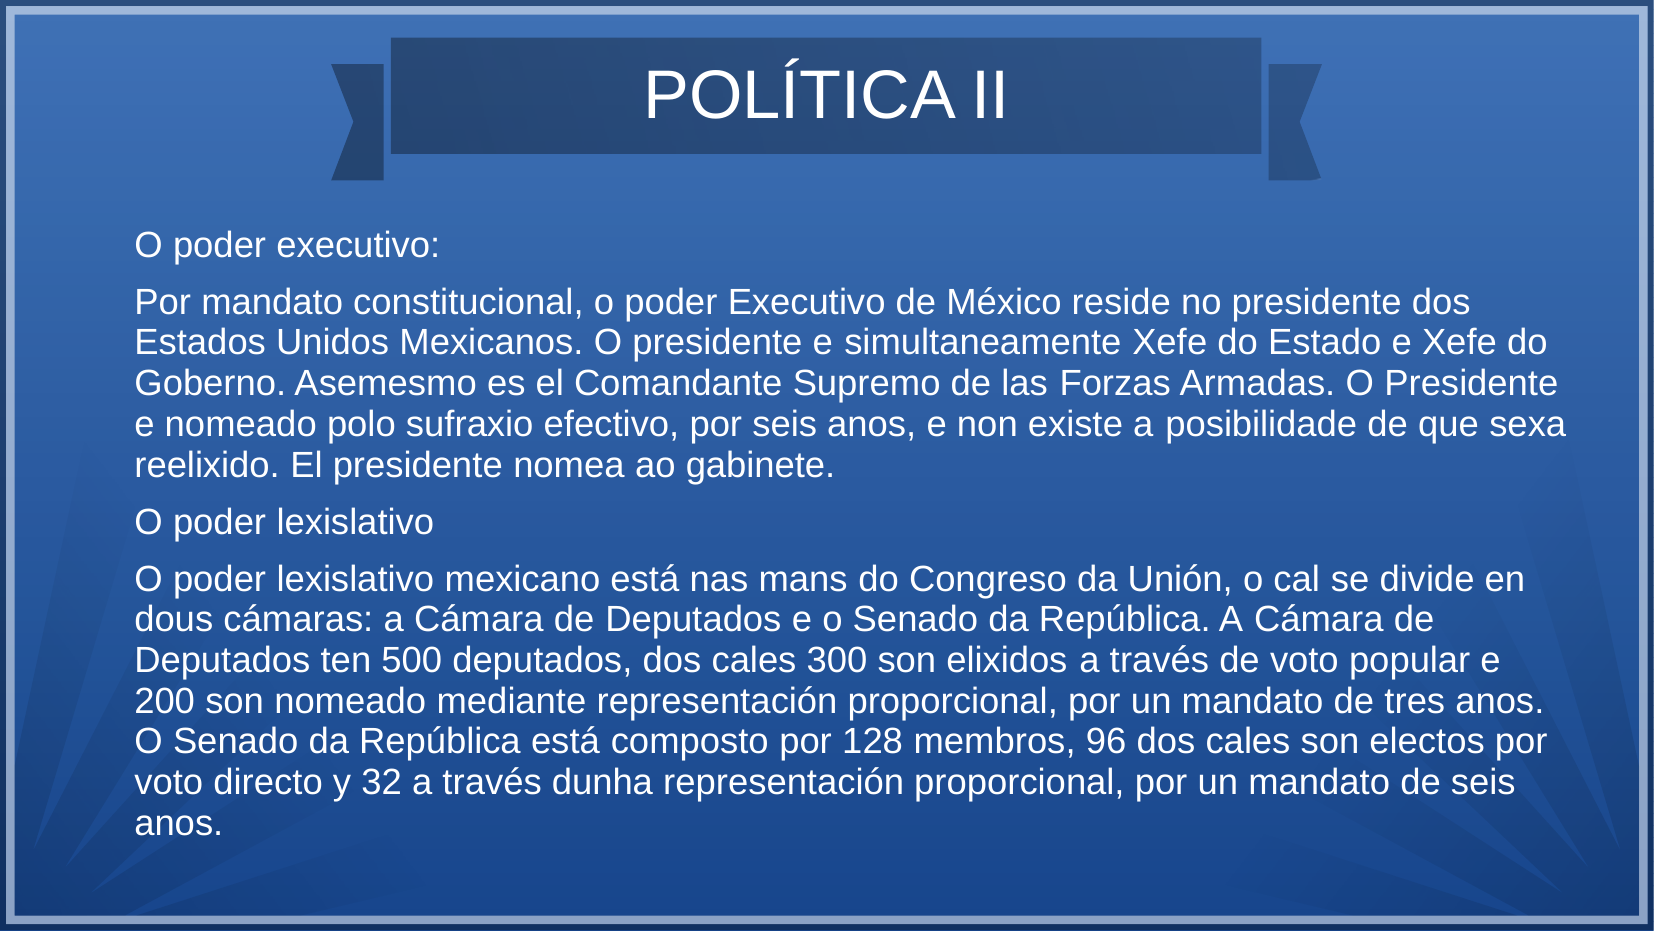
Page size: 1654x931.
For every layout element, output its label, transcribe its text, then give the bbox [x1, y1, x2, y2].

list O poder executivo: Por mandato constitucional, o poder Executivo de México reside no presidente dos Estados Unidos Mexicanos. O presidente e simultaneamente Xefe do Estado e Xefe do Goberno. Asemesmo es el Comandante Supremo de las Forzas Armadas. O Presidente e nomeado polo sufraxio efectivo, por seis anos, e non existe a posibilidade de que sexa reelixido. El presidente nomea ao gabinete. O poder lexislativo O poder lexislativo mexicano está nas mans do Congreso da Unión, o cal se divide en dous cámaras: a Cámara de Deputados e o Senado da República. A Cámara de Deputados ten 500 deputados, dos cales 300 son elixidos a través de voto popular e 200 son nomeado mediante representación proporcional, por un mandato de tres anos. O Senado da República está composto por 128 membros, 96 dos cales son electos por voto directo y 32 a través dunha representación proporcional, por un mandato de seis anos. [82, 224, 1571, 848]
title POLÍTICA II [389, 35, 1264, 154]
